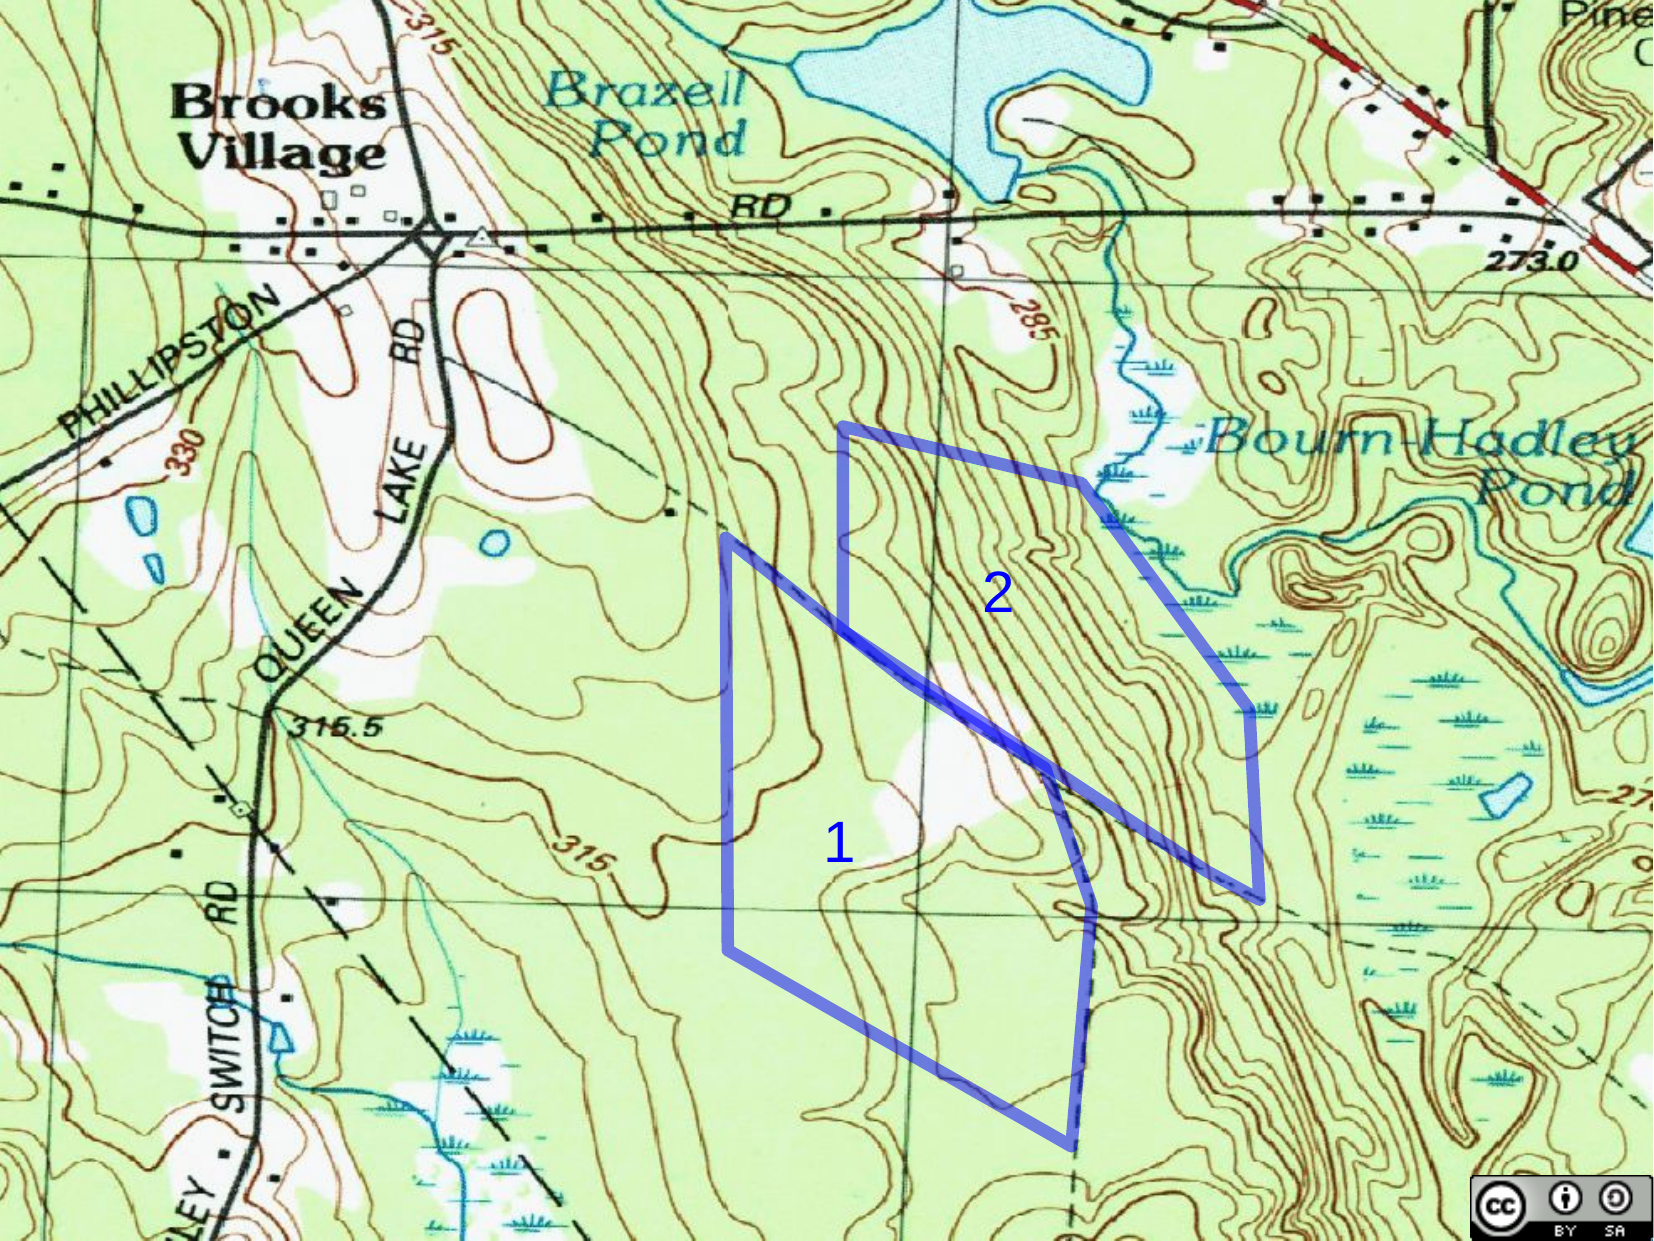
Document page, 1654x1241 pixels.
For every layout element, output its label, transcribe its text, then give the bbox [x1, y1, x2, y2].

picture [0, 0, 1654, 1241]
text_box 1 [808, 802, 871, 883]
text_box 2 [968, 551, 1031, 632]
